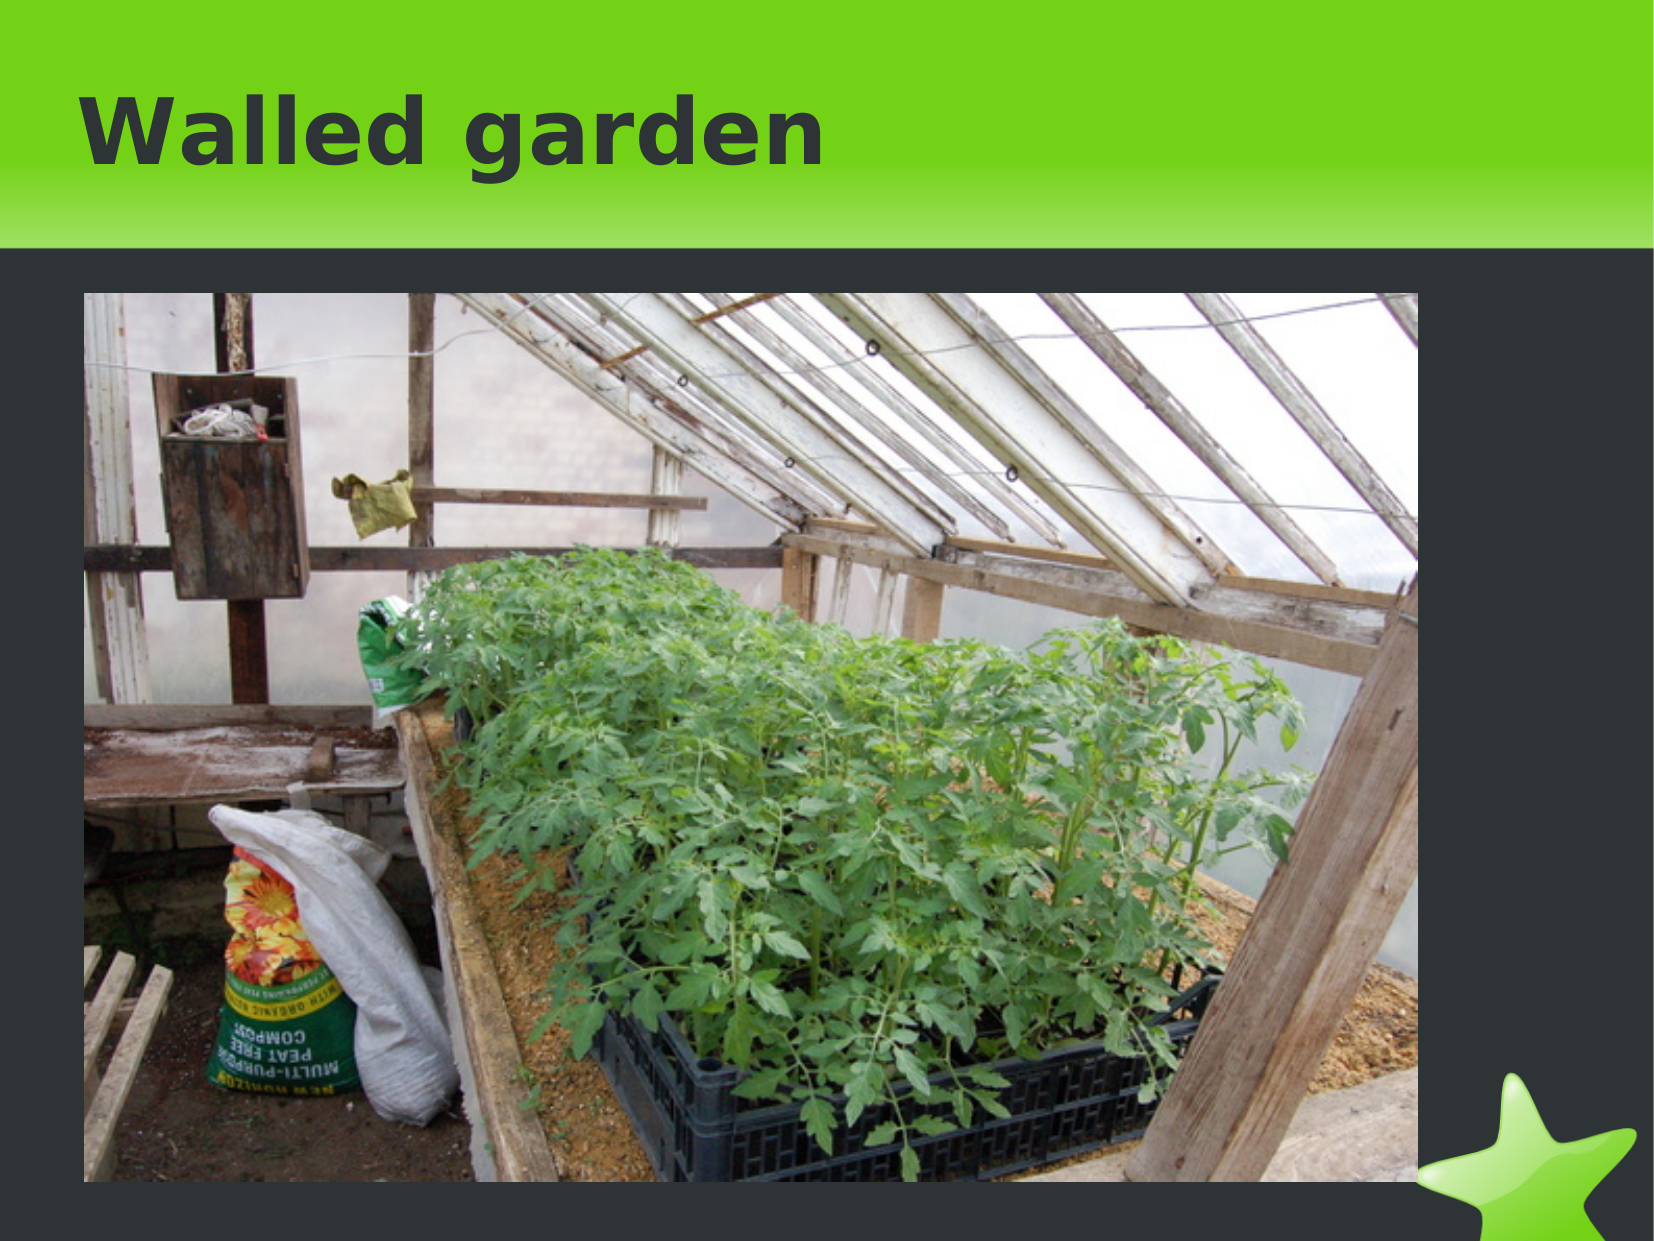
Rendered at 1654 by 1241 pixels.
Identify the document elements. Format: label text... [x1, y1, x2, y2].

title Walled garden [76, 36, 1565, 229]
picture [0, 0, 1654, 1241]
